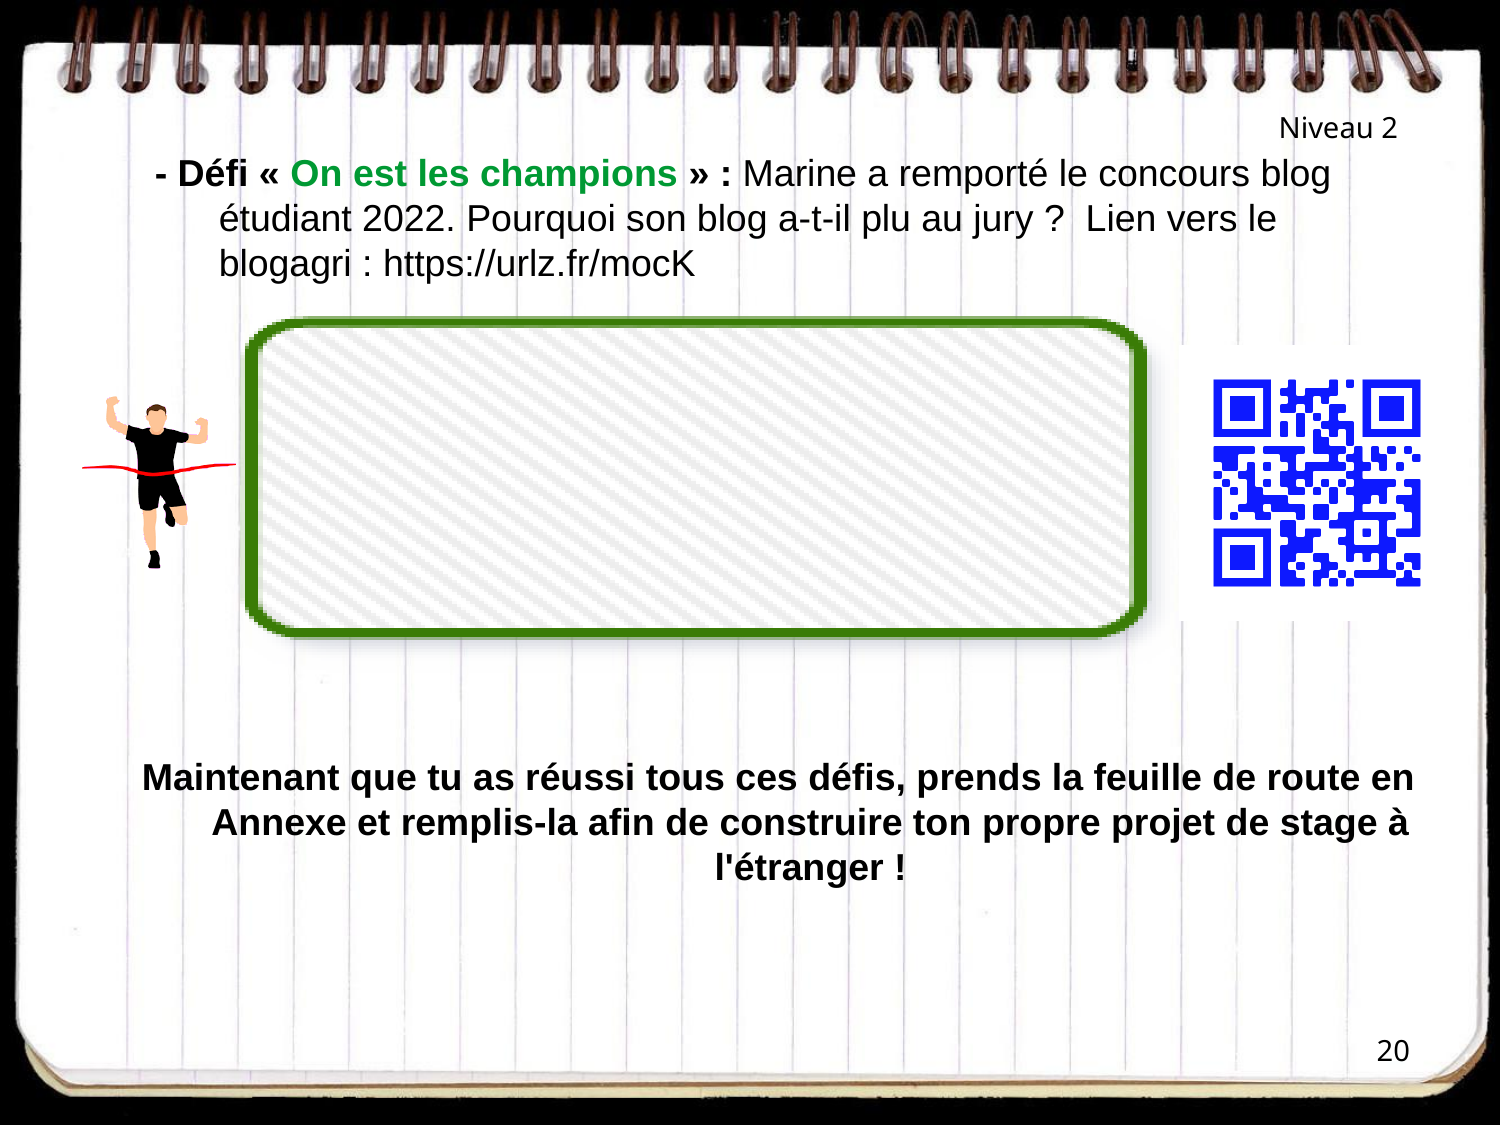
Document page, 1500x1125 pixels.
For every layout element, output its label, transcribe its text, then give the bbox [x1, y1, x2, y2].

picture [0, 0, 1500, 1125]
text_box - Défi « On est les champions » : Marine a remporté le concours blog étudiant 2022. Pourquoi son blog a-t-il plu au jury ? Lien vers le blogagri : https://urlz.fr/mocK [82, 141, 1429, 372]
text_box Niveau 2 [1263, 101, 1442, 153]
text_box Maintenant que tu as réussi tous ces défis, prends la feuille de route en Annexe et remplis-la afin de construire ton propre projet de stage à l'étranger ! [59, 745, 1441, 896]
text_box <number> [1074, 1024, 1425, 1103]
